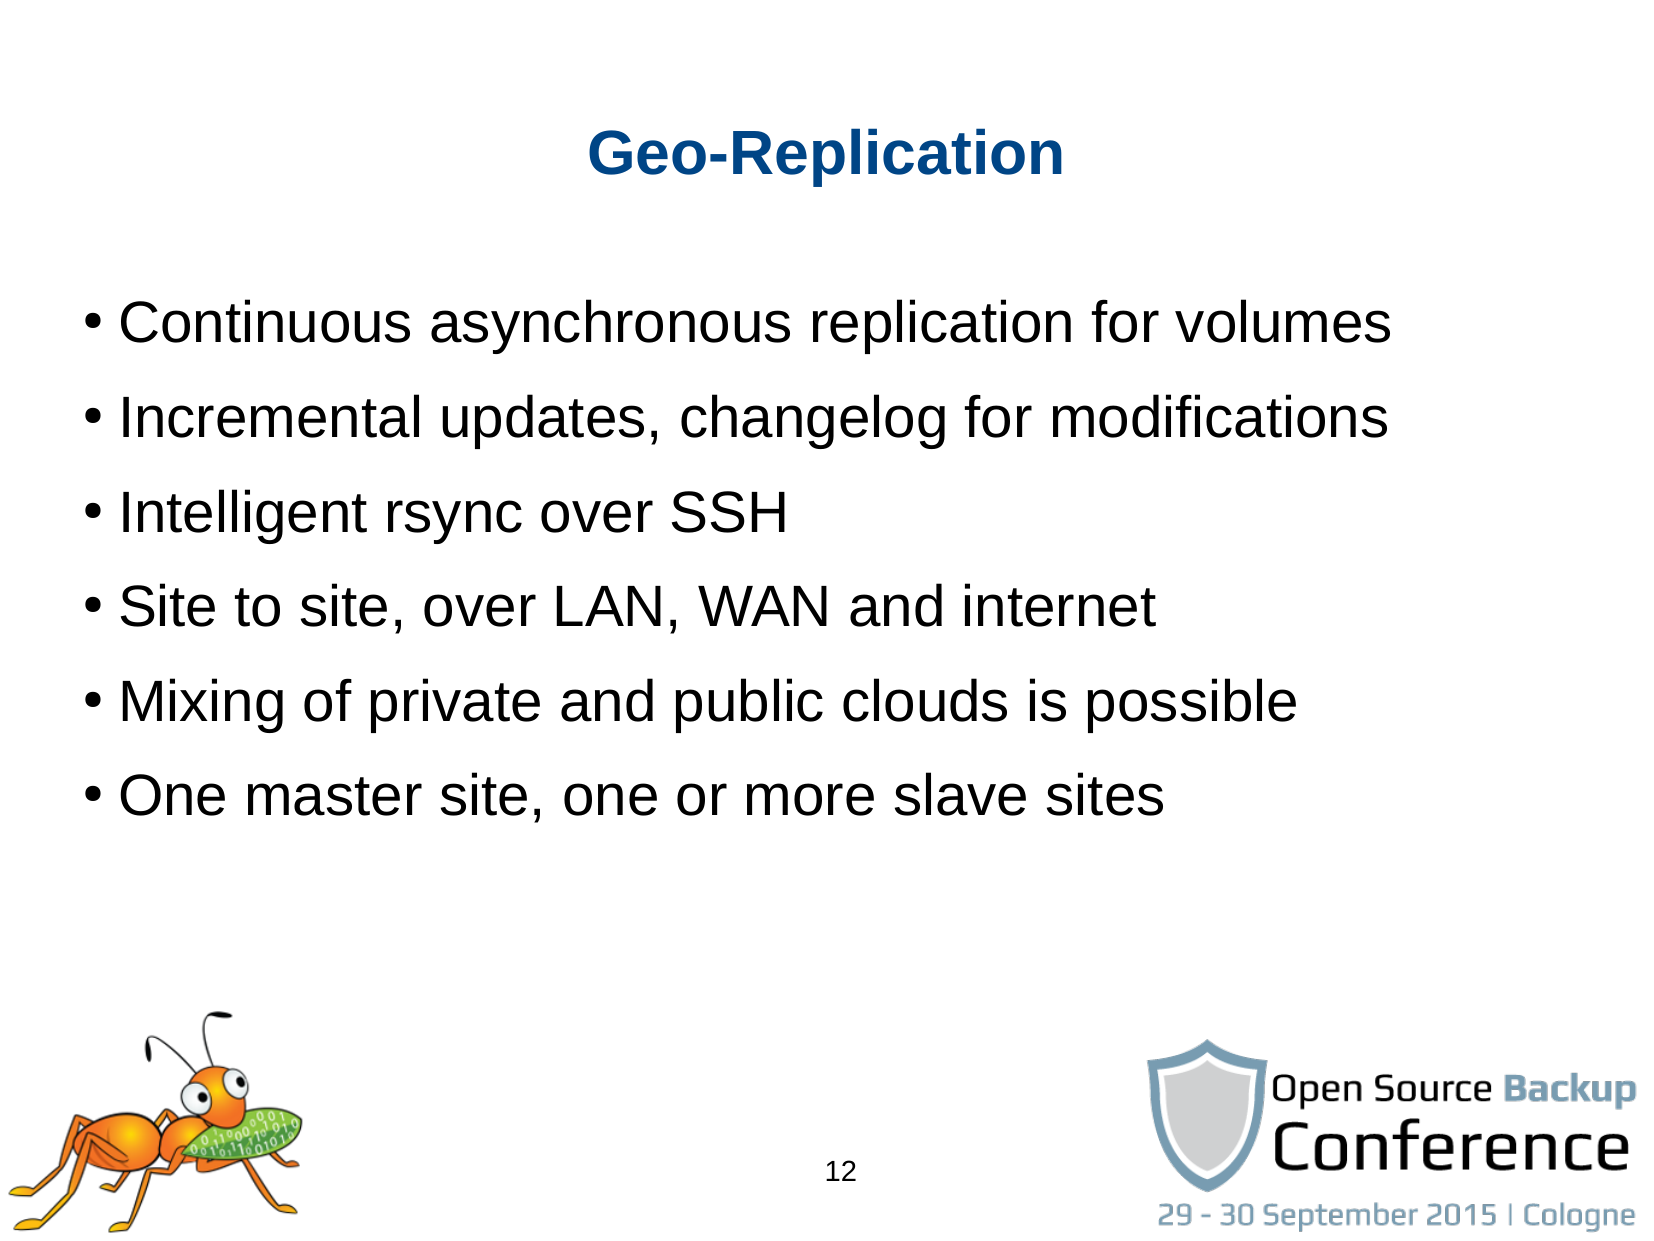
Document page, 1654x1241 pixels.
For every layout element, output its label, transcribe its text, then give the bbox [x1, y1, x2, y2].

picture [1132, 1033, 1654, 1241]
title Geo-Replication [82, 49, 1571, 257]
picture [5, 1009, 306, 1235]
list Continuous asynchronous replication for volumes Incremental updates, changelog for modifications Intelligent rsync over SSH Site to site, over LAN, WAN and internet Mixing of private and public clouds is possible One master site, one or more slave sites [82, 290, 1571, 1010]
